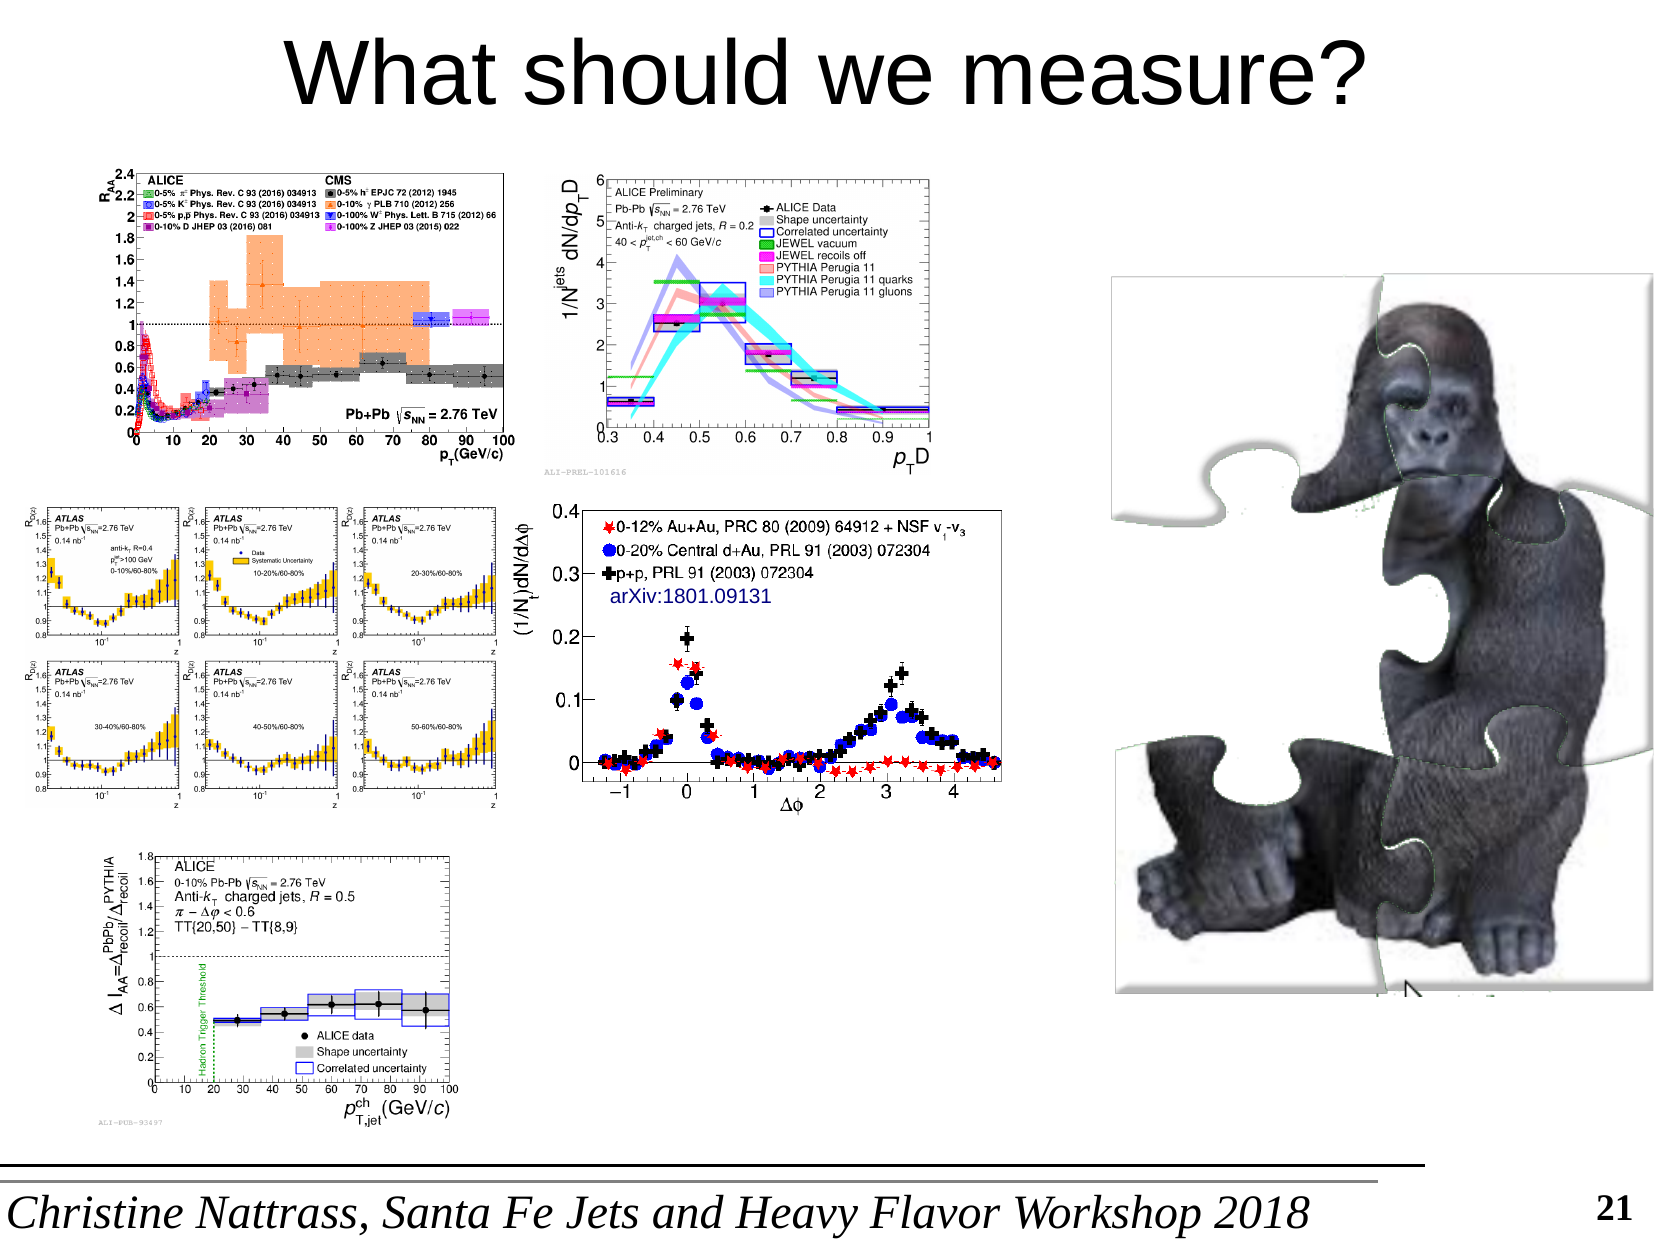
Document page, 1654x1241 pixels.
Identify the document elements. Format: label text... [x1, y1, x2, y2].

picture [96, 826, 488, 1127]
picture [544, 174, 931, 476]
picture [507, 504, 1007, 818]
picture [99, 167, 515, 468]
picture [1110, 271, 1654, 997]
text_box arXiv:1801.09131 [594, 529, 787, 664]
title What should we measure? [82, 13, 1571, 132]
picture [25, 507, 497, 808]
